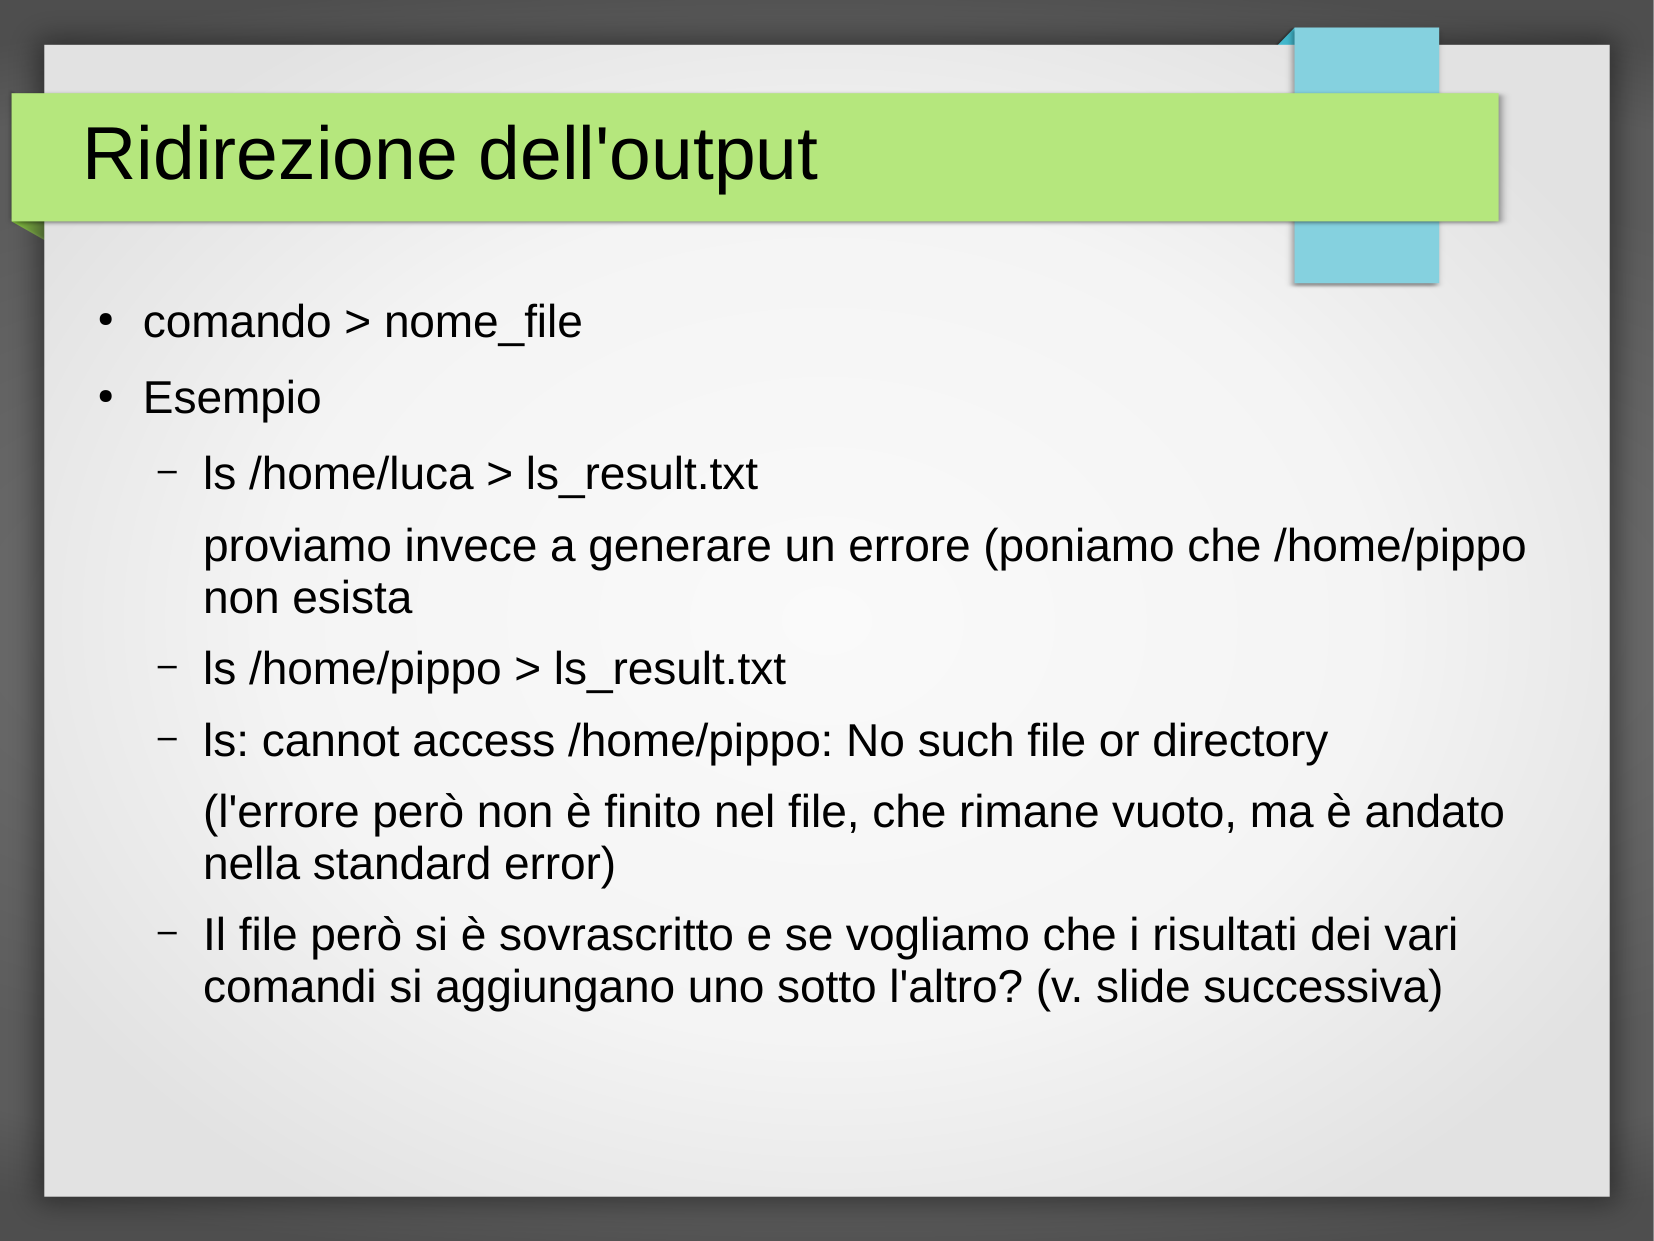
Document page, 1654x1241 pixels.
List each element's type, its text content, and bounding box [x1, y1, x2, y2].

title Ridirezione dell'output [82, 94, 1264, 213]
list comando > nome_file Esempio ls /home/luca > ls_result.txt proviamo invece a generare un errore (poniamo che /home/pippo non esista ls /home/pippo > ls_result.txt ls: cannot access /home/pippo: No such file or directory (l'errore però non è finito nel file, che rimane vuoto, ma è andato nella standard error) Il file però si è sovrascritto e se vogliamo che i risultati dei vari comandi si aggiungano uno sotto l'altro? (v. slide successiva) [82, 295, 1571, 1015]
picture [0, 0, 1654, 1241]
